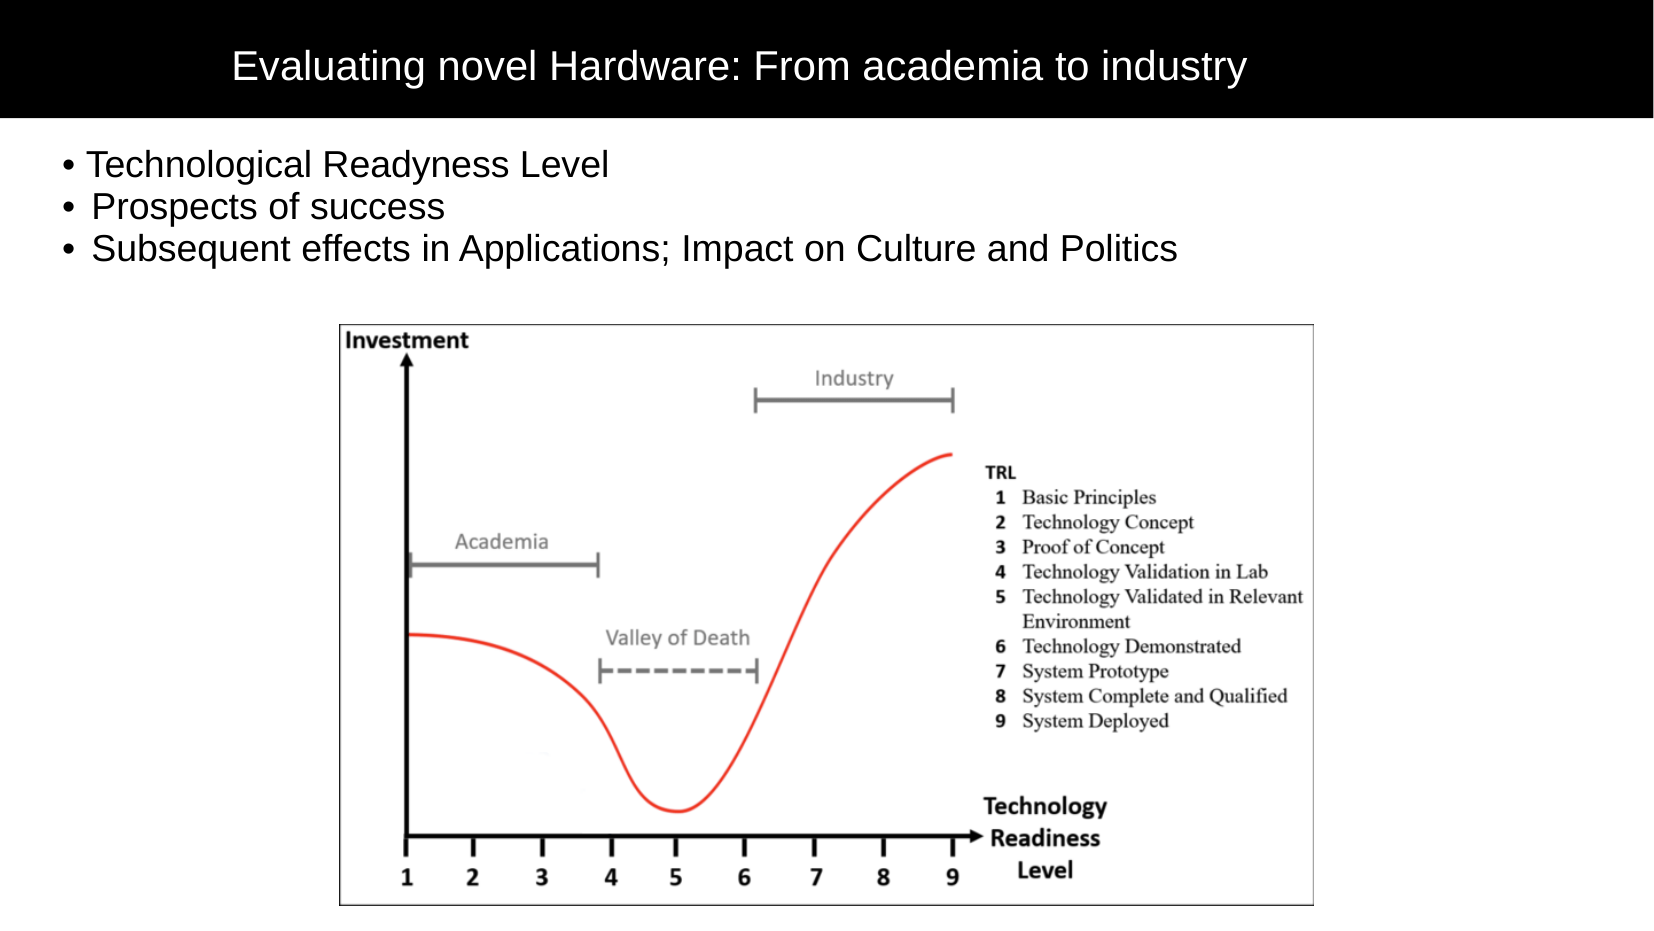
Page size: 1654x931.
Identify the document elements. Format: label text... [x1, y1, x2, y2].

text_box Evaluating novel Hardware: From academia to industry [216, 35, 1438, 97]
picture [339, 324, 1314, 906]
text_box [0, 0, 1654, 119]
text_box • Technological Readyness Level • Prospects of success • Subsequent effects in Applications; Impact on Culture and Politics [47, 135, 1524, 432]
